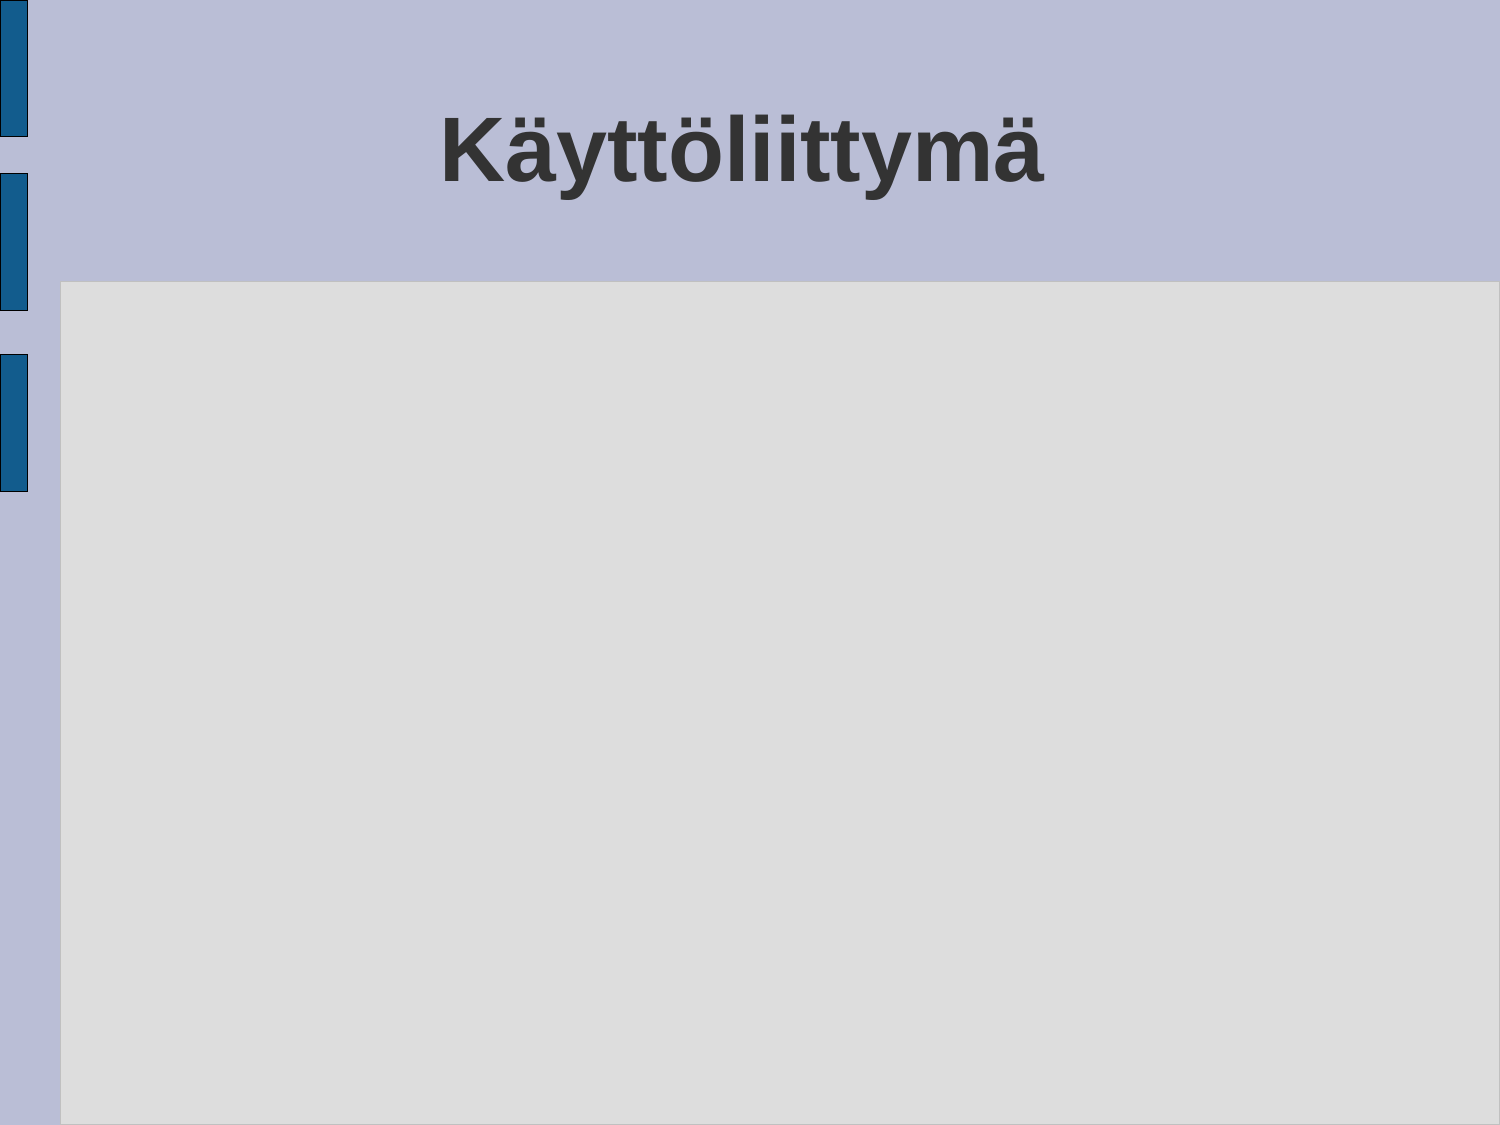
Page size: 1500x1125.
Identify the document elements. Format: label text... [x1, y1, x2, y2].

title Käyttöliittymä [67, 63, 1418, 237]
